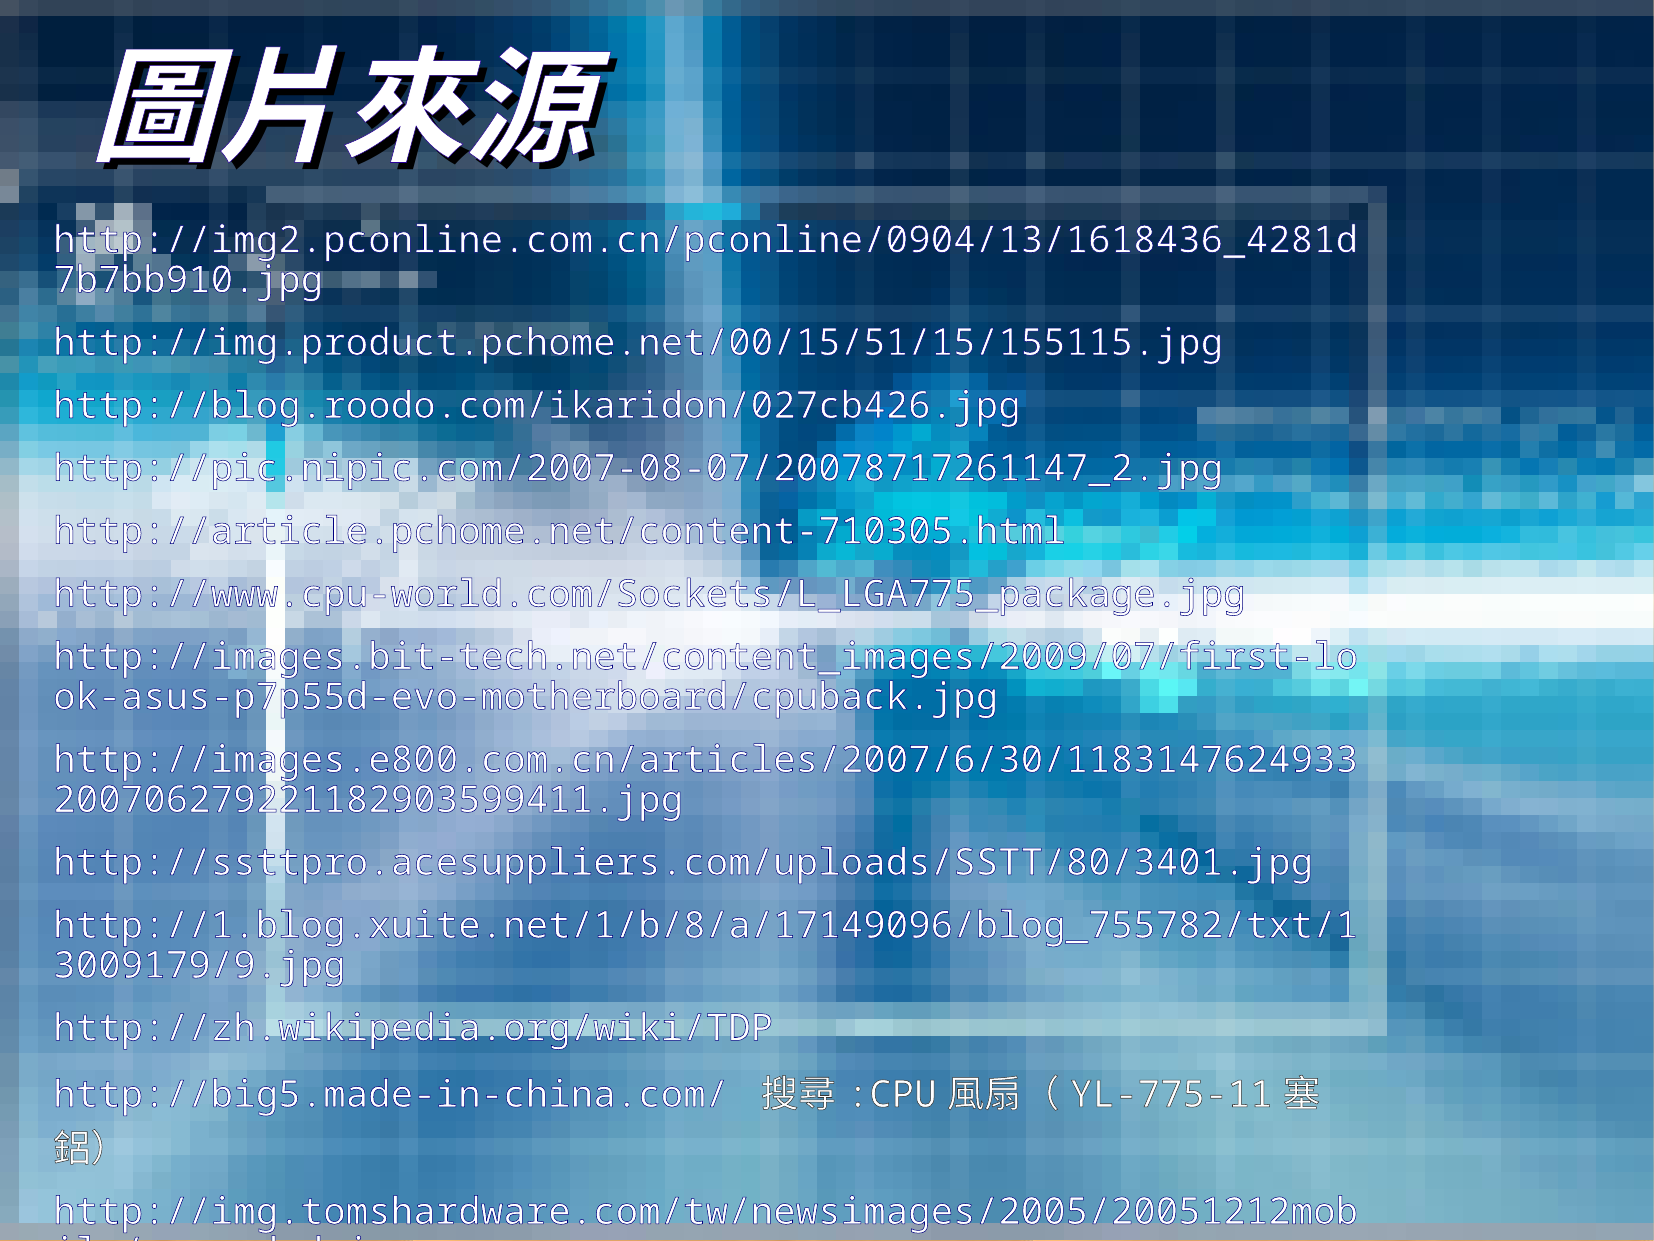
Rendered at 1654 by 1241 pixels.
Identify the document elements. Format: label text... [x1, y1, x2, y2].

picture [0, 0, 1654, 1241]
title 圖片來源 [0, 26, 680, 167]
list http://img2.pconline.com.cn/pconline/0904/13/1618436_4281d7b7bb910.jpg http://img.product.pchome.net/00/15/51/15/155115.jpg http://blog.roodo.com/ikaridon/027cb426.jpg http://pic.nipic.com/2007-08-07/20078717261147_2.jpg http://article.pchome.net/content-710305.html http://www.cpu-world.com/Sockets/L_LGA775_package.jpg http://images.bit-tech.net/content_images/2009/07/first-look-asus-p7p55d-evo-motherboard/cpuback.jpg http://images.e800.com.cn/articles/2007/6/30/1183147624933200706279221182903599411.jpg http://ssttpro.acesuppliers.com/uploads/SSTT/80/3401.jpg http://1.blog.xuite.net/1/b/8/a/17149096/blog_755782/txt/13009179/9.jpg http://zh.wikipedia.org/wiki/TDP http://big5.made-in-china.com/ 搜尋:CPU風扇（YL-775-11塞鋁） http://img.tomshardware.com/tw/newsimages/2005/20051212mobile/sony_dvd.jpg http://crazymike.tw/upload/product/100/1/m356_1_1247215741.jpg http://pic.nipic.com/2008-03-10/2008310163553389_2.jpg http://www.audiosos.cn/attachments/2008/11/1_200811042214031txHI.gif http://www.alz.org/brain_Spanish/images/03a.jpg [0, 212, 1359, 1168]
